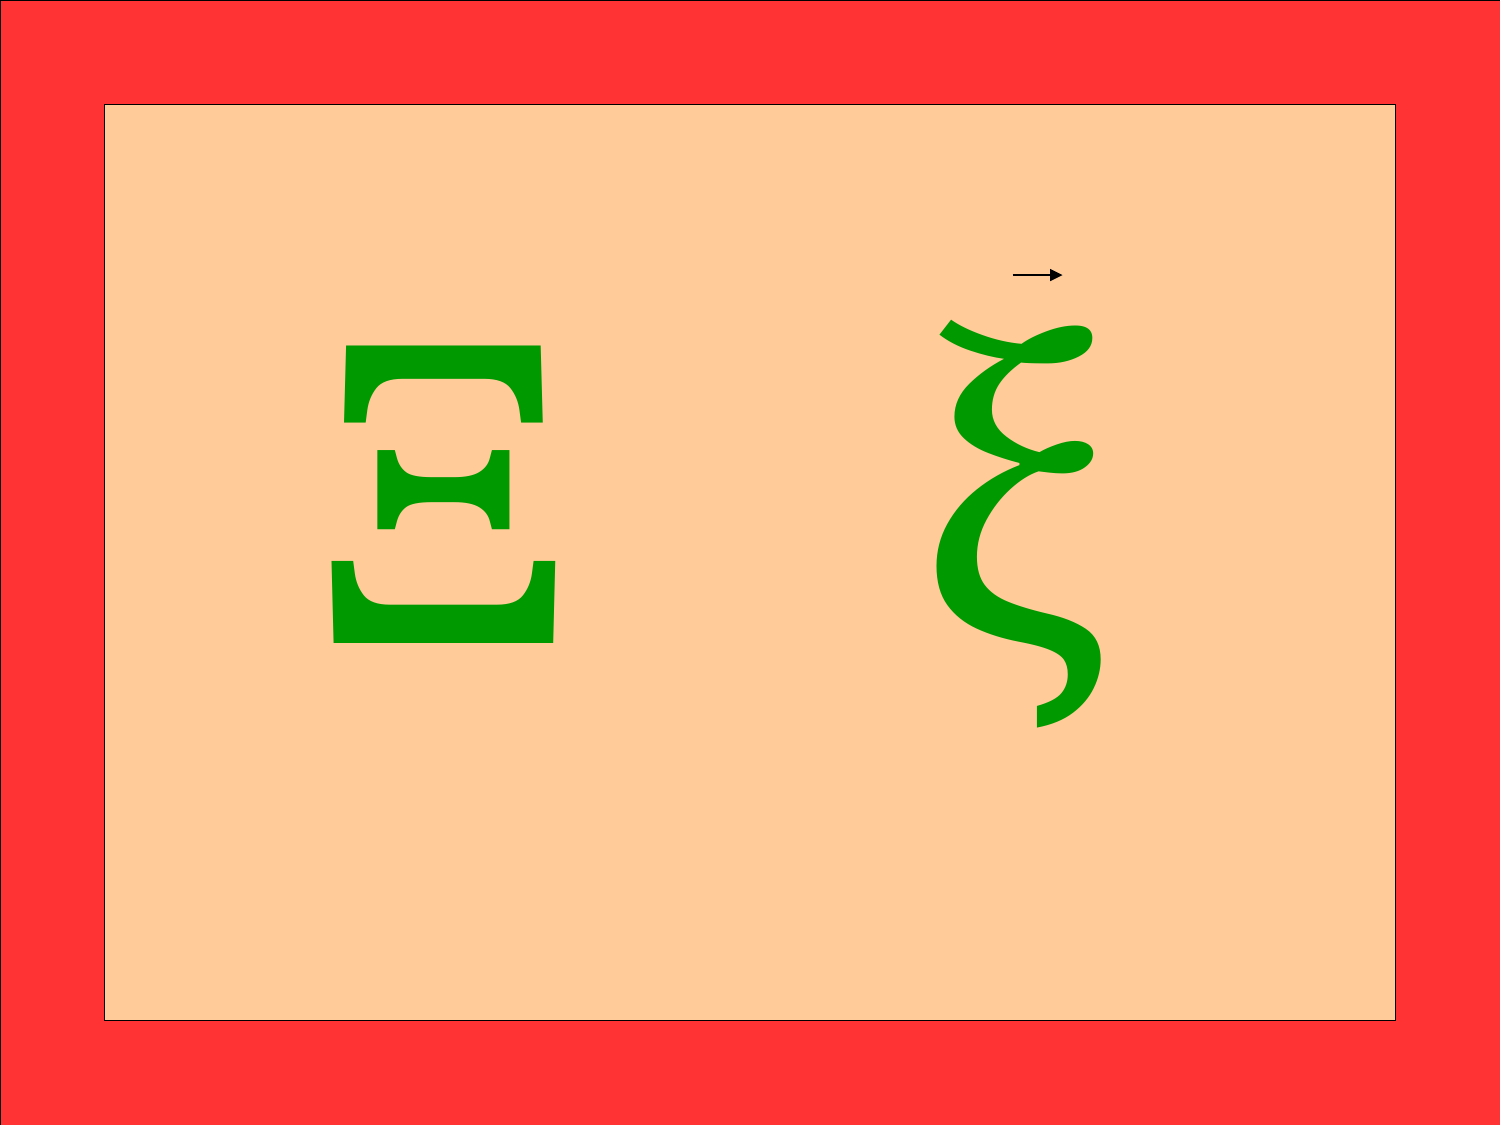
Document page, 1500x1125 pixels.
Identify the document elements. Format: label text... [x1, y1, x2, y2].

text_box [0, 0, 1500, 1125]
text_box Ξ ξ [300, 190, 1194, 774]
